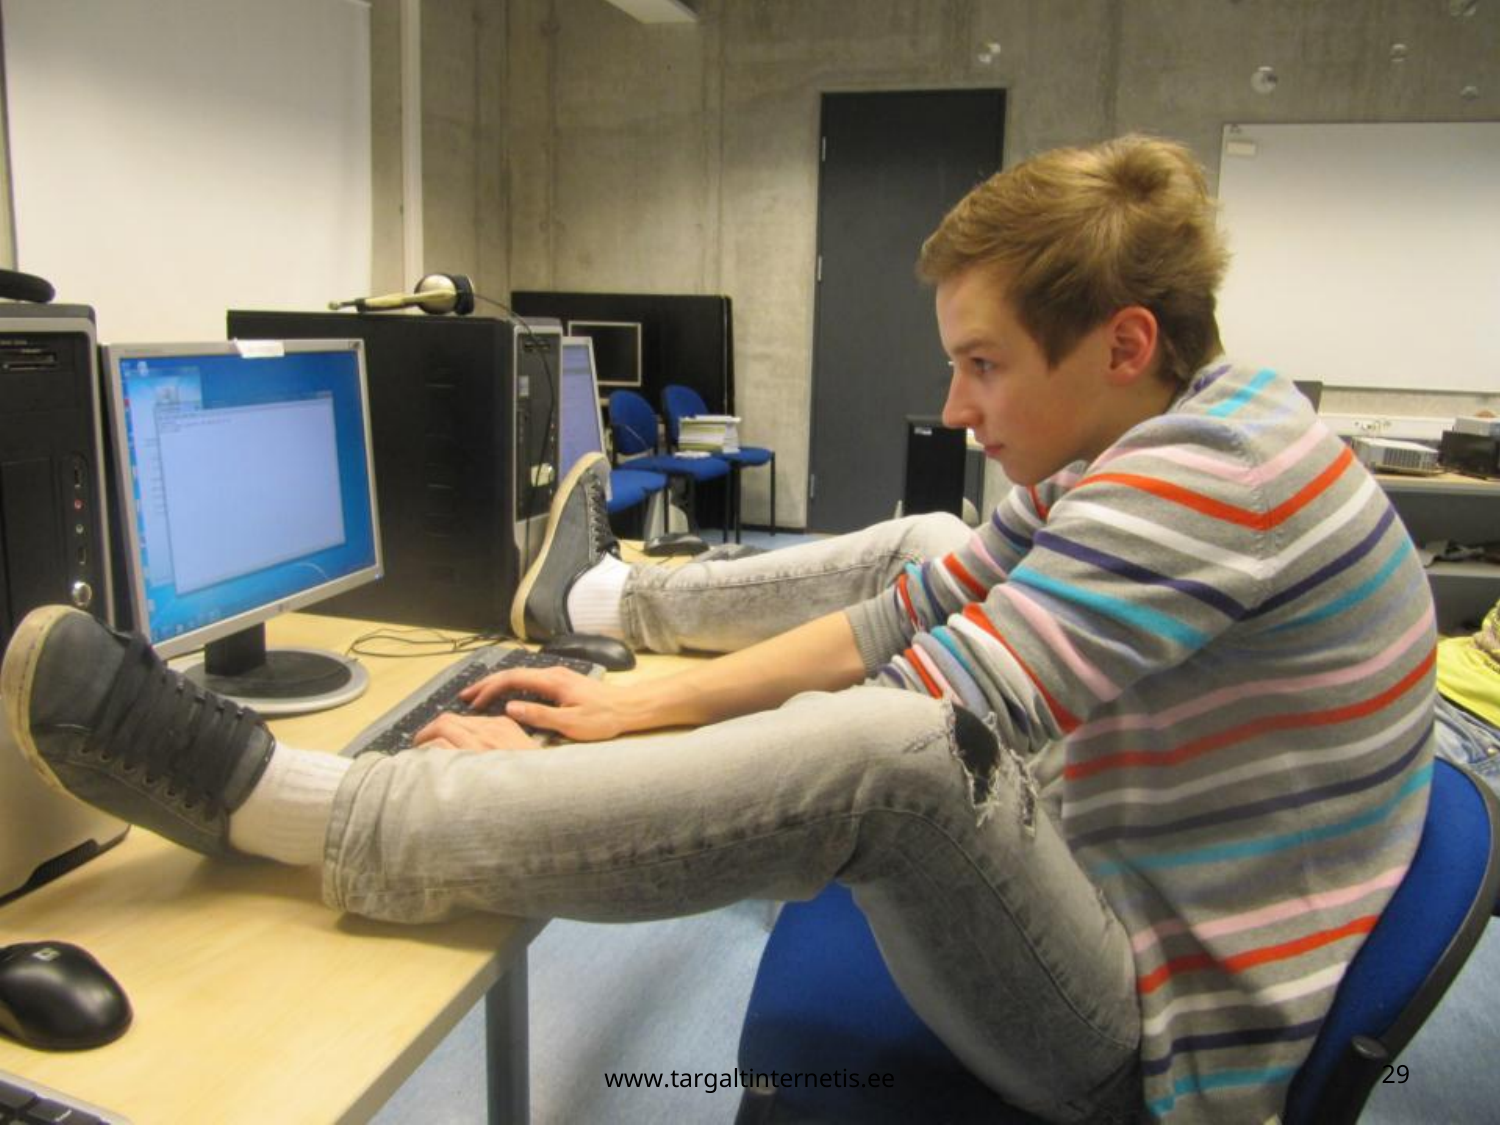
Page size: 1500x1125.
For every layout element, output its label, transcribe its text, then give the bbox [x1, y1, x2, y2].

picture [0, 0, 1500, 1125]
text_box <number> [1074, 1025, 1426, 1101]
text_box www.targaltinternetis.ee [512, 1025, 988, 1101]
